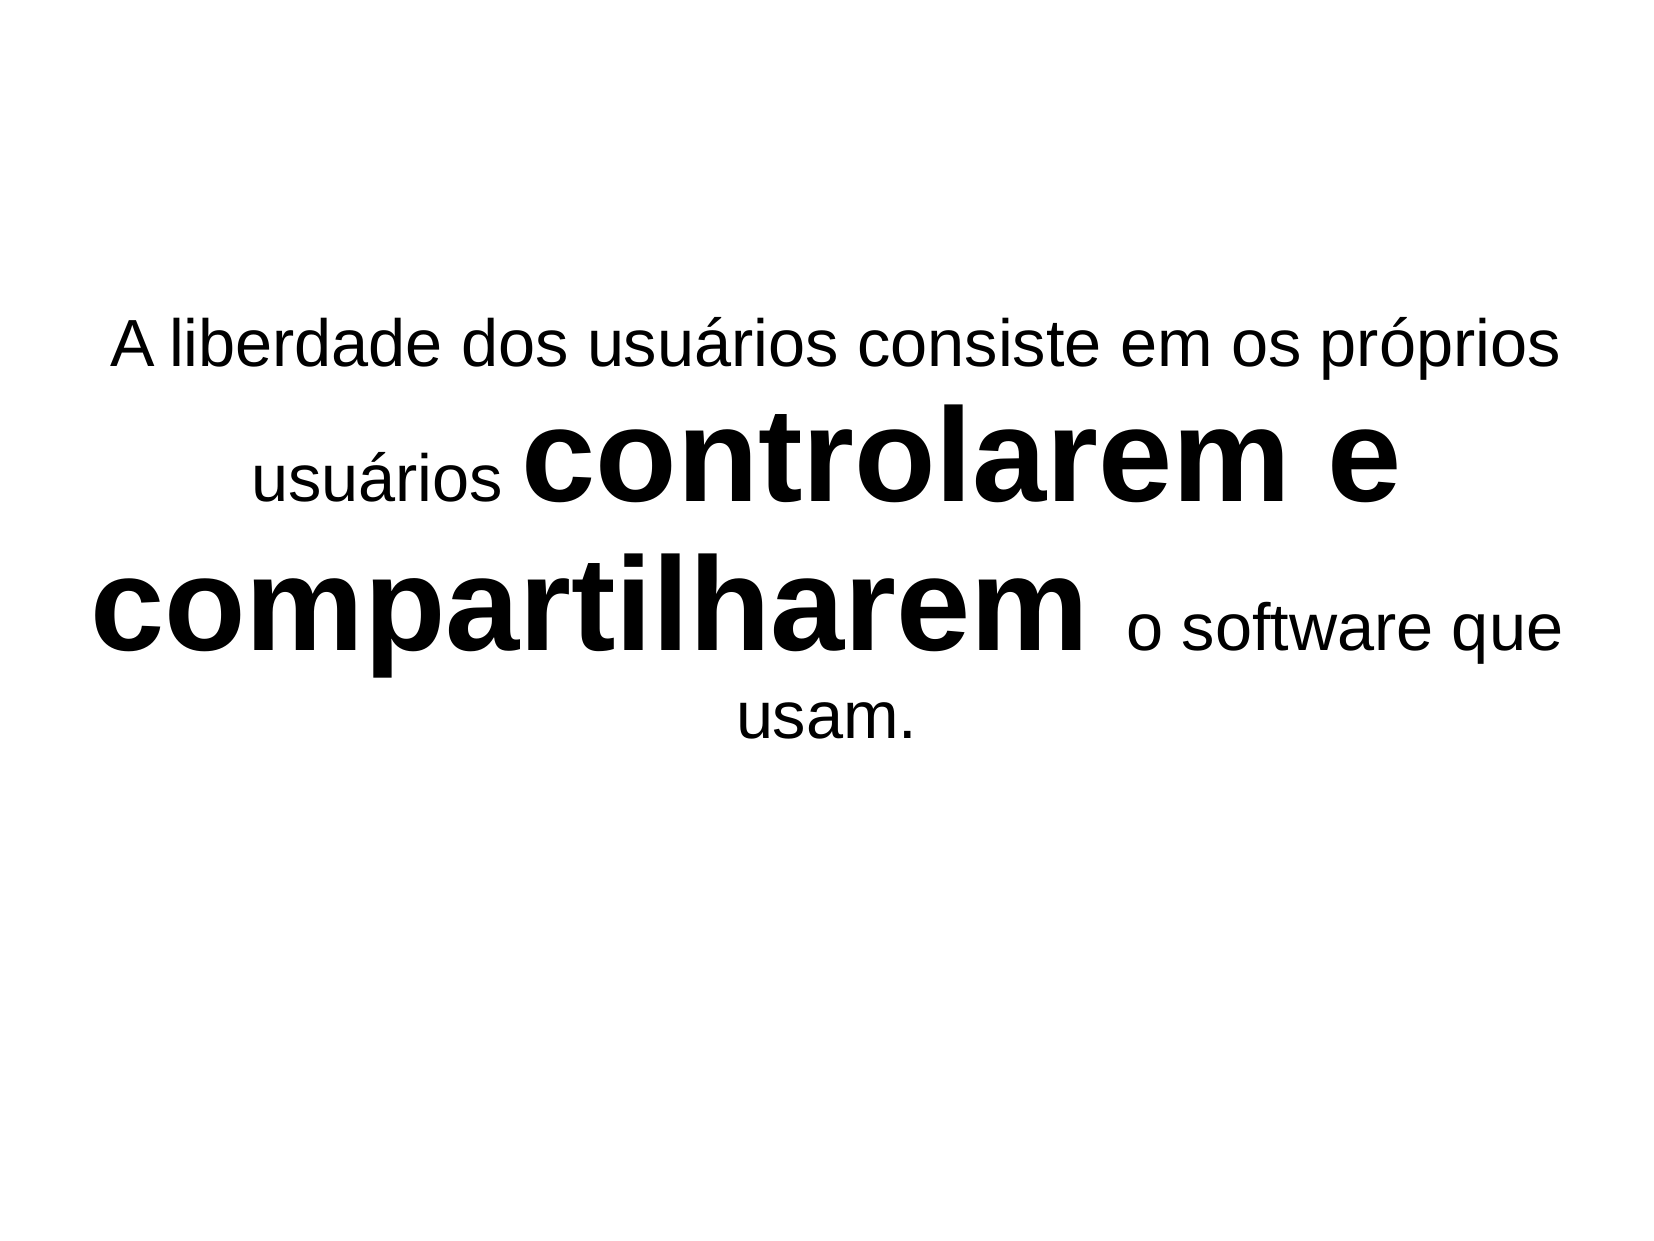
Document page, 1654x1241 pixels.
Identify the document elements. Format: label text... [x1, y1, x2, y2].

subtitle A liberdade dos usuários consiste em os próprios usuários controlarem e compartilharem o software que usam. [82, 49, 1571, 1010]
